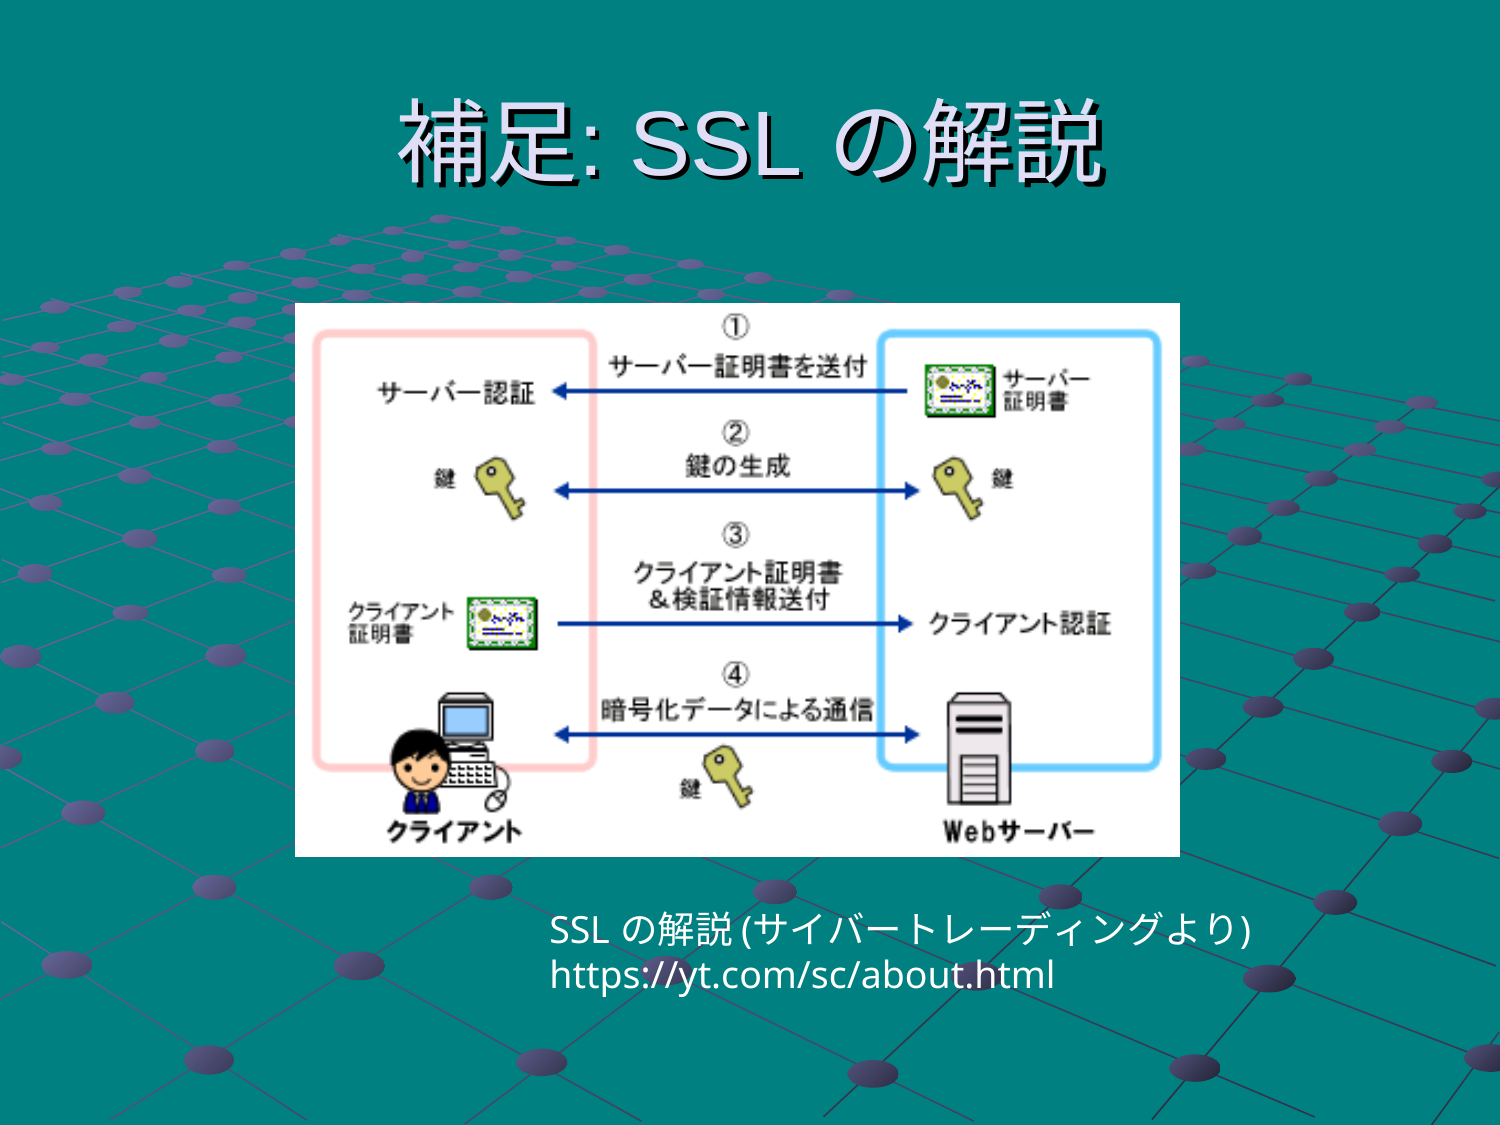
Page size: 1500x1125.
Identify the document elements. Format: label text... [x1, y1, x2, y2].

title 補足: SSL の解説 [75, 20, 1424, 257]
text_box SSL の解説 (サイバートレーディングより) https://yt.com/sc/about.html [534, 899, 1211, 1004]
picture [295, 303, 1180, 857]
